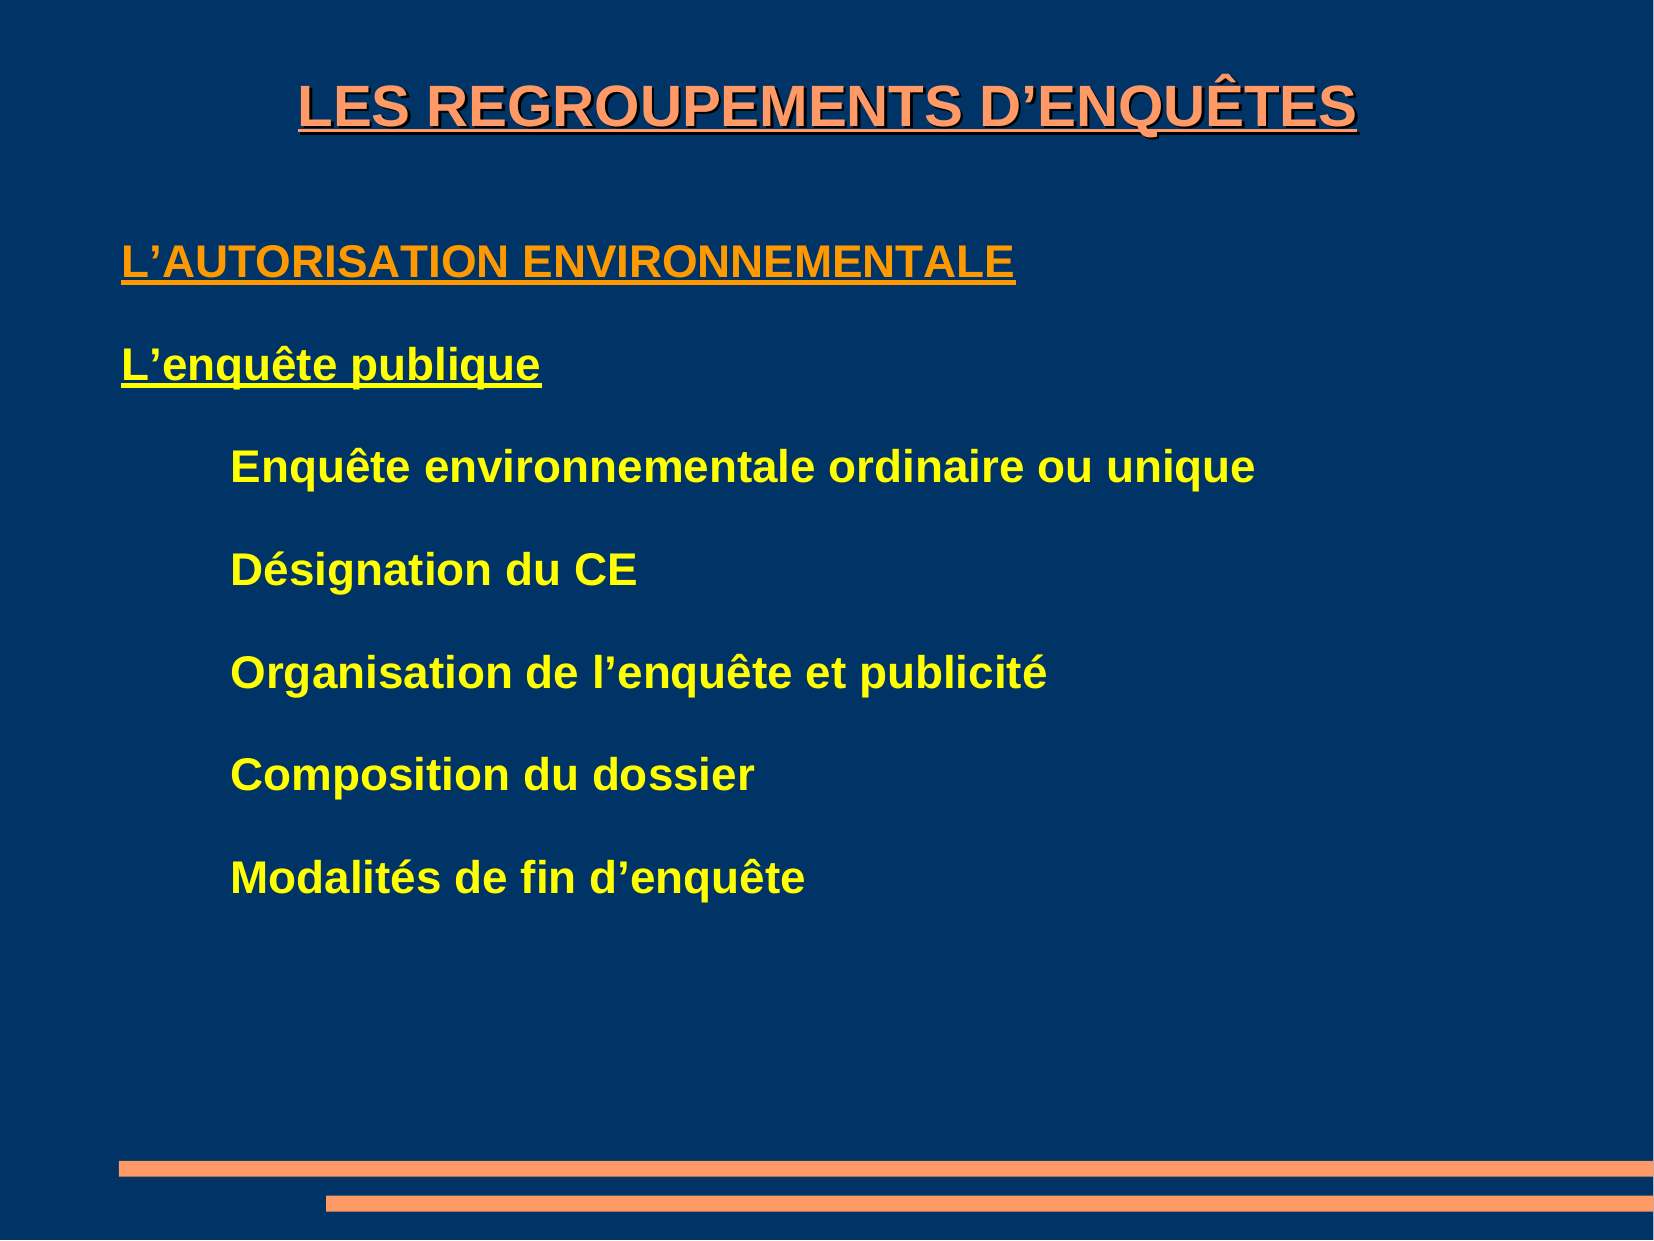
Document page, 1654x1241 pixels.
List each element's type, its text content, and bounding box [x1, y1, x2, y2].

title LES REGROUPEMENTS D’ENQUÊTES [121, 46, 1534, 166]
subtitle L’AUTORISATION ENVIRONNEMENTALE L’enquête publique Enquête environnementale ordinaire ou unique Désignation du CE Organisation de l’enquête et publicité Composition du dossier Modalités de fin d’enquête [121, 185, 1561, 1160]
